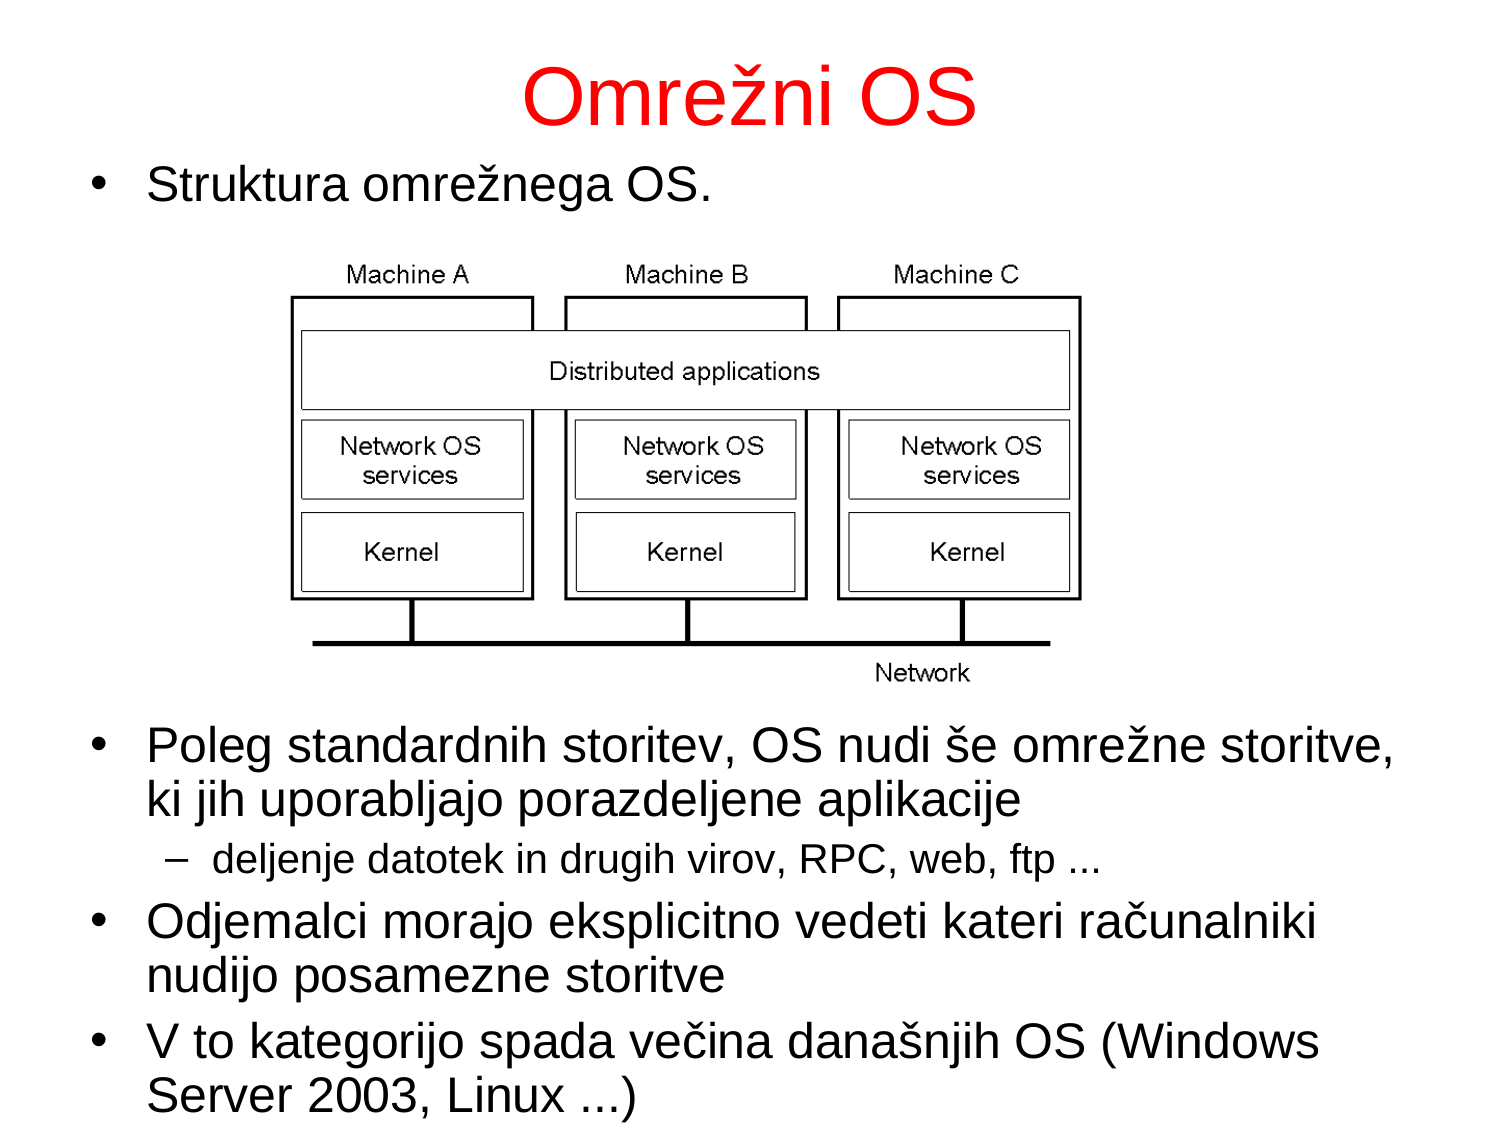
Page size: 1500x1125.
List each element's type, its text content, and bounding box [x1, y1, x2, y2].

title Omrežni OS [0, 23, 1500, 161]
list Struktura omrežnega OS. Poleg standardnih storitev, OS nudi še omrežne storitve, ki jih uporabljajo porazdeljene aplikacije deljenje datotek in drugih virov, RPC, web, ftp ... Odjemalci morajo eksplicitno vedeti kateri računalniki nudijo posamezne storitve V to kategorijo spada večina današnjih OS (Windows Server 2003, Linux ...) [75, 150, 1426, 1125]
picture [265, 217, 1093, 696]
